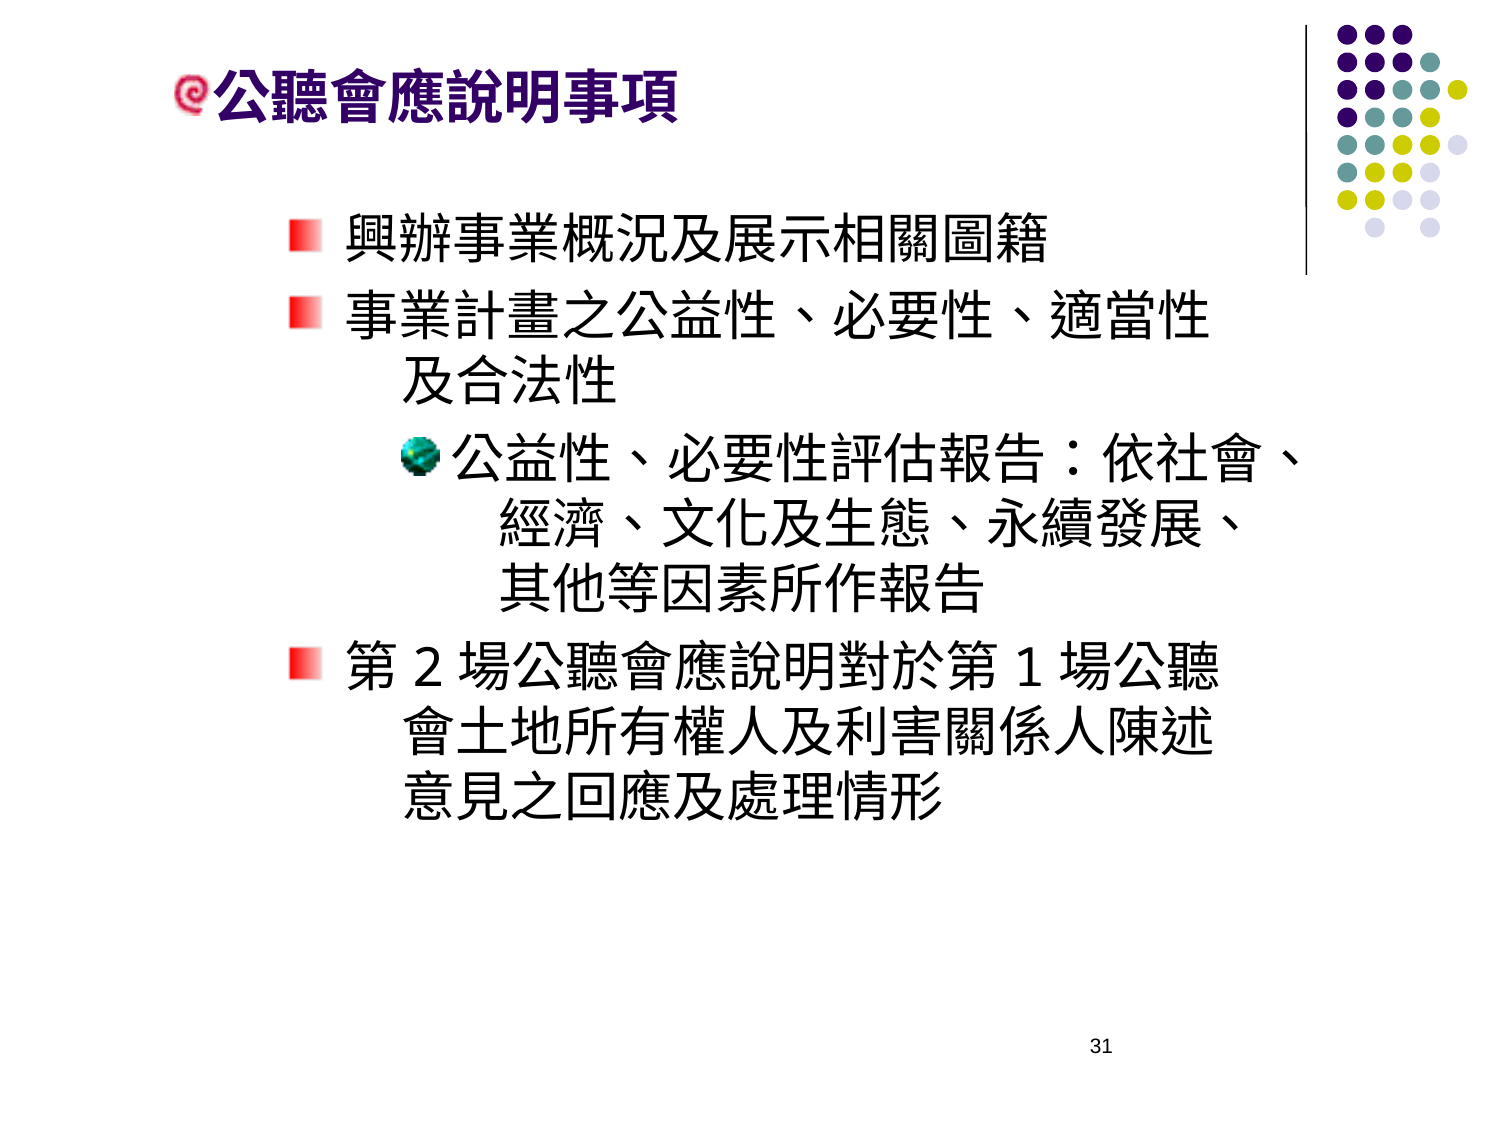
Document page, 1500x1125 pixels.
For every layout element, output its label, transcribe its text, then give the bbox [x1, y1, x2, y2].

title 公聽會應說明事項 [159, 20, 1313, 138]
list 興辦事業概況及展示相關圖籍 事業計畫之公益性、必要性、適當性及合法性 公益性、必要性評估報告：依社會、經濟、文化及生態、永續發展、其他等因素所作報告 第2場公聽會應說明對於第1場公聽會土地所有權人及利害關係人陳述意見之回應及處理情形 [159, 196, 1282, 1006]
text_box [1074, 1025, 1426, 1101]
